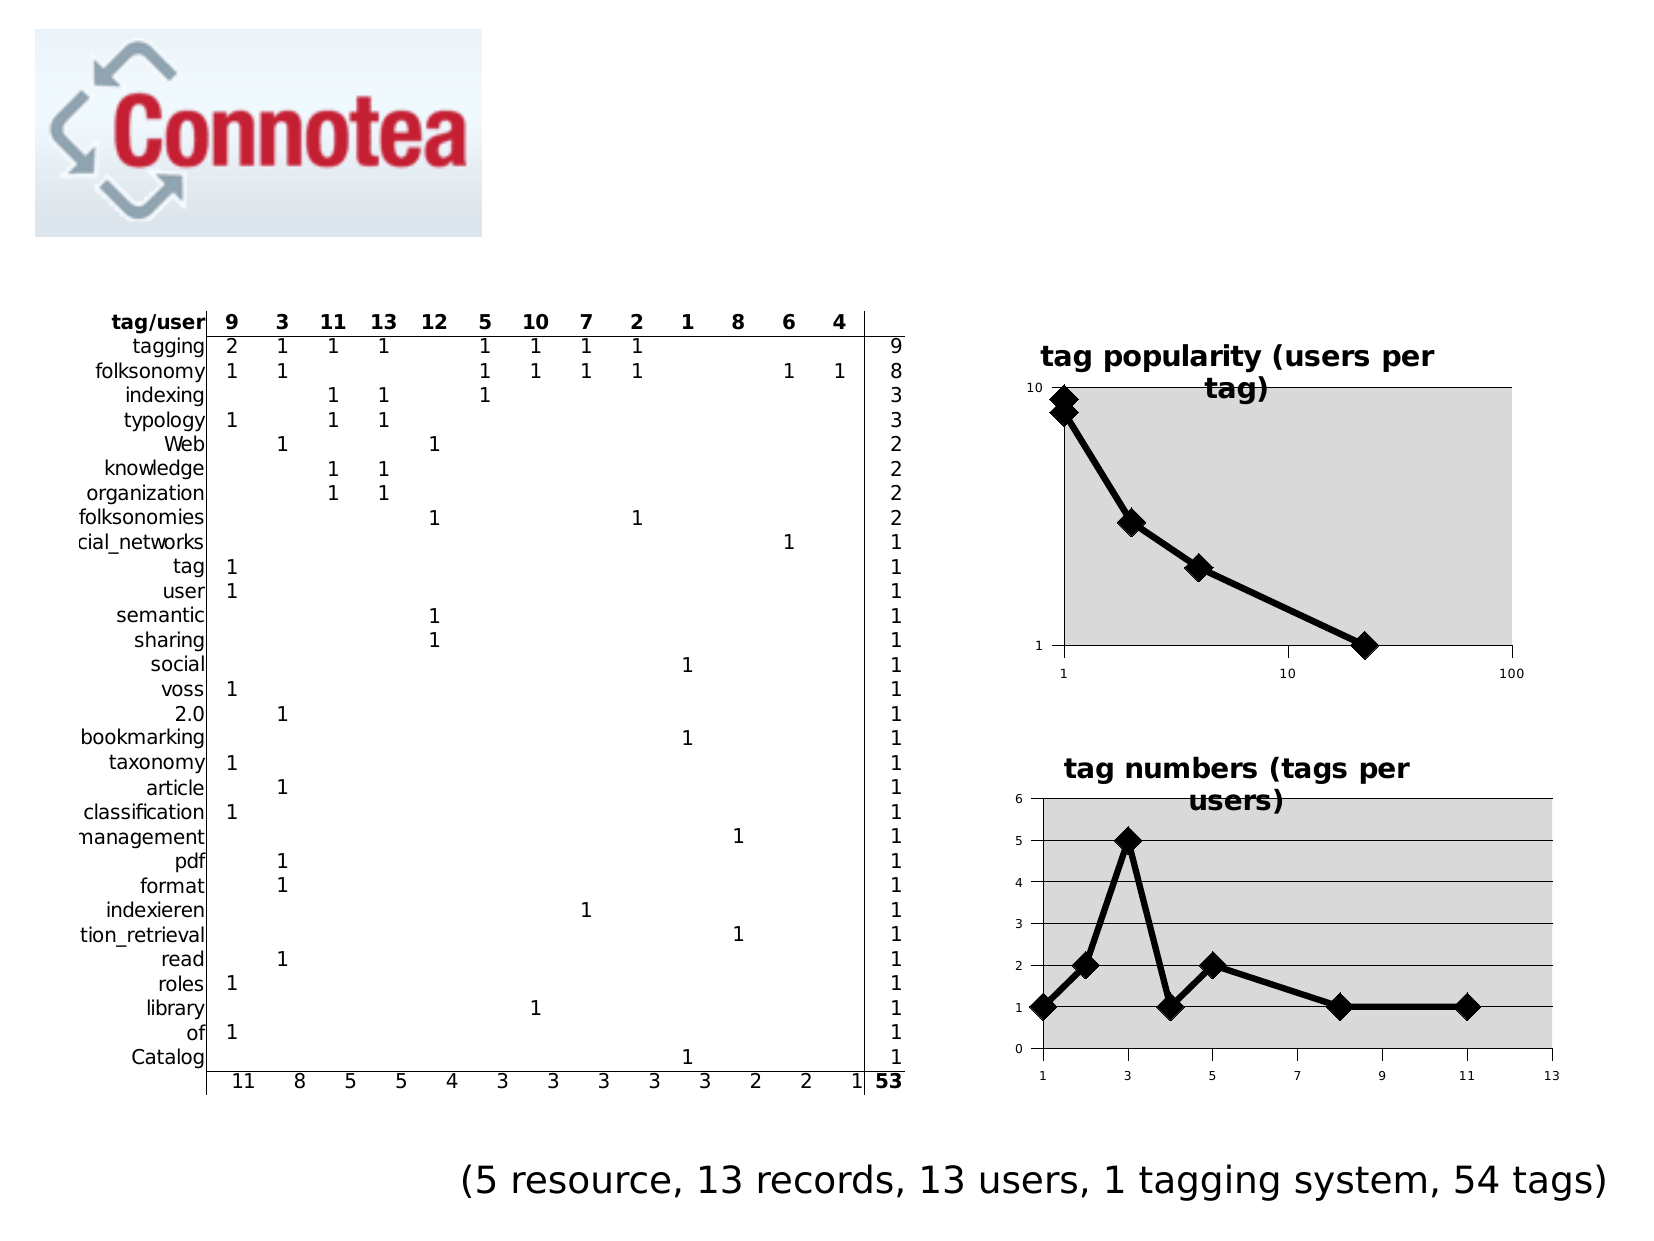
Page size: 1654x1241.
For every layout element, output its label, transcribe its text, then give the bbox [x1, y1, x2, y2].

text_box (5 resource, 13 records, 13 users, 1 tagging system, 54 tags) [29, 1151, 1625, 1210]
chart [79, 311, 1572, 1123]
picture [35, 29, 482, 237]
